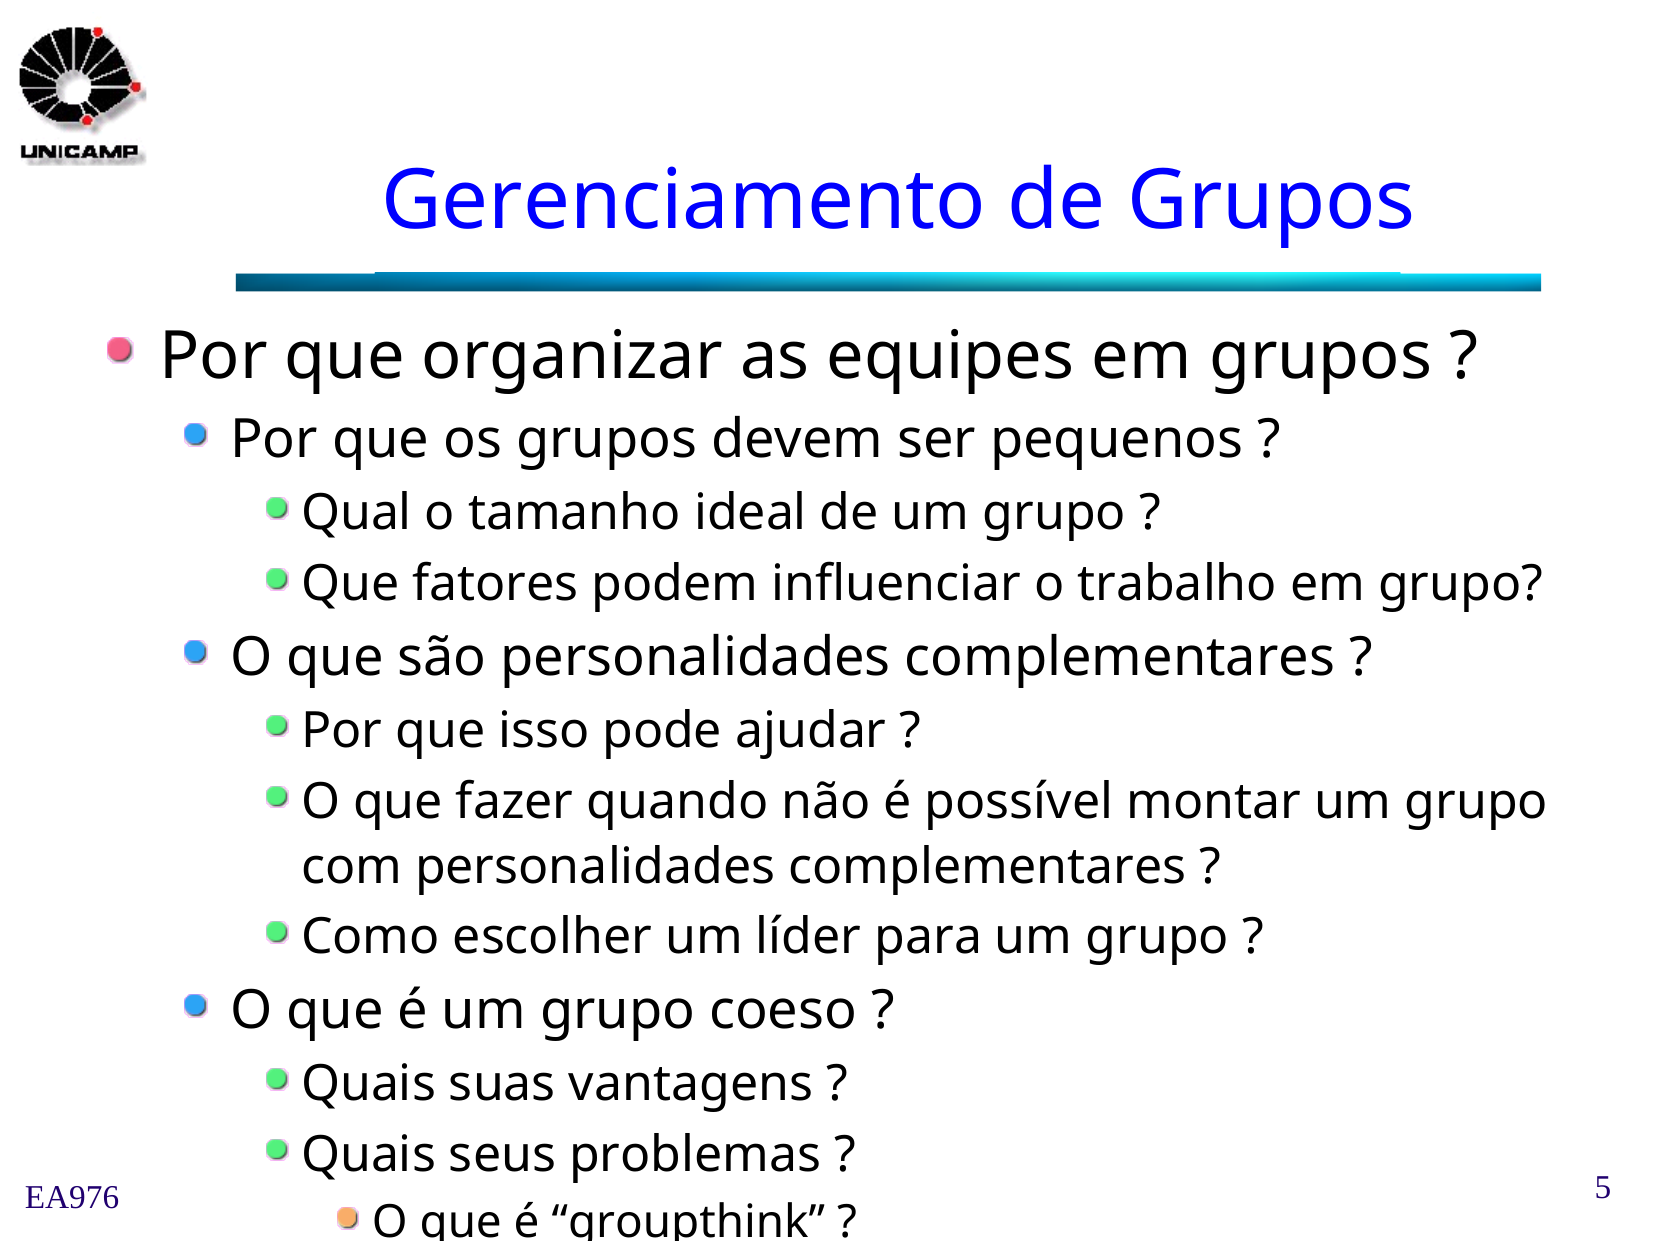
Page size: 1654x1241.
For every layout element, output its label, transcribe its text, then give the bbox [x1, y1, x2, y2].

list Por que organizar as equipes em grupos ? Por que os grupos devem ser pequenos ? Qual o tamanho ideal de um grupo ? Que fatores podem influenciar o trabalho em grupo? O que são personalidades complementares ? Por que isso pode ajudar ? O que fazer quando não é possível montar um grupo com personalidades complementares ? Como escolher um líder para um grupo ? O que é um grupo coeso ? Quais suas vantagens ? Quais seus problemas ? O que é “groupthink” ? [88, 309, 1625, 1182]
title Gerenciamento de Grupos [264, 57, 1534, 250]
picture [336, 1206, 360, 1231]
picture [125, 272, 1654, 295]
